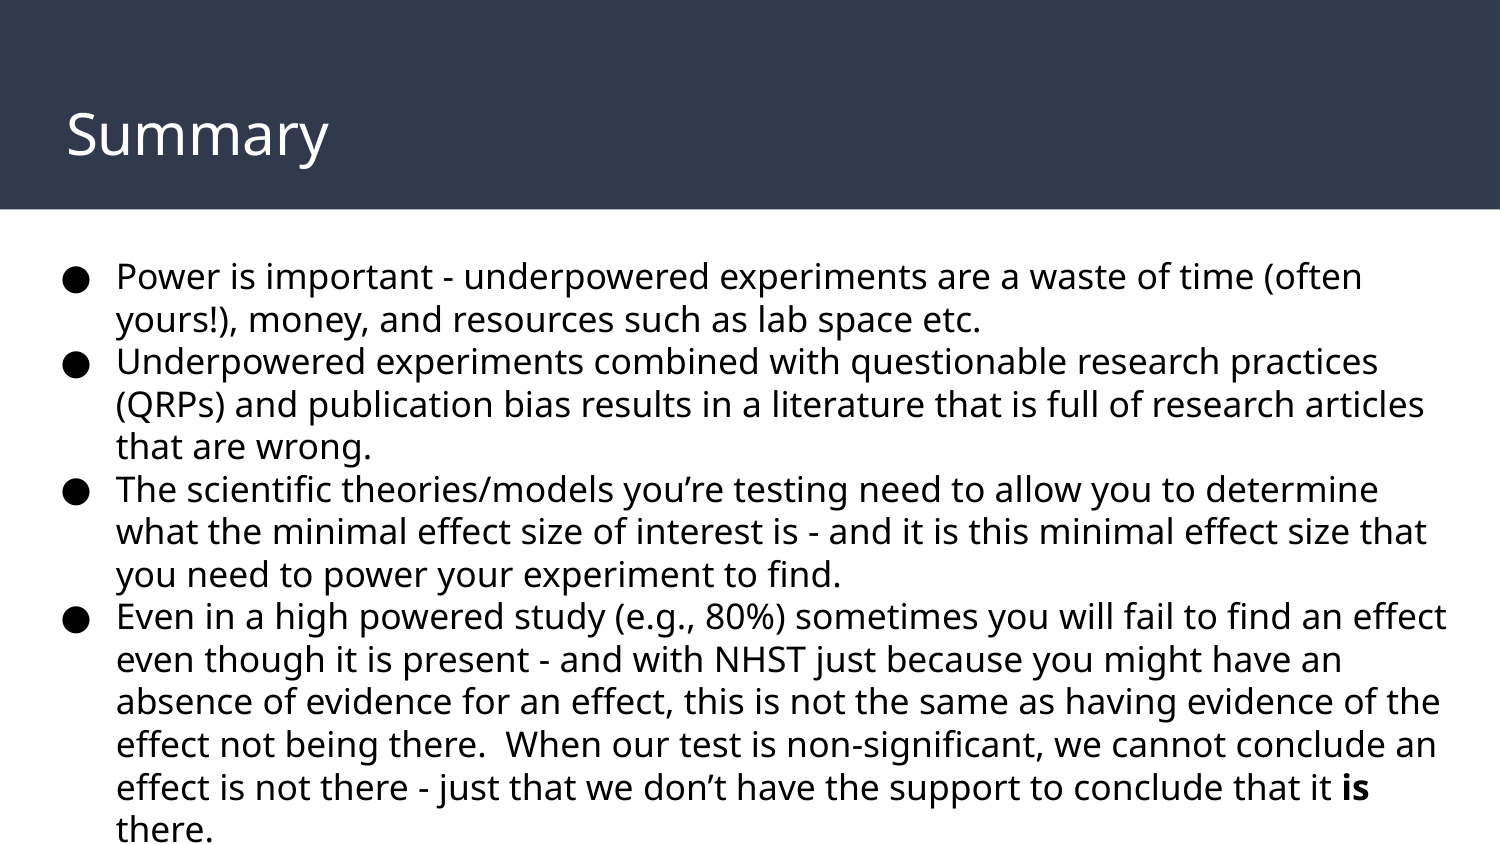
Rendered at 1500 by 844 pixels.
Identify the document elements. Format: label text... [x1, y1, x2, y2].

text_box Power is important - underpowered experiments are a waste of time (often yours!), money, and resources such as lab space etc. Underpowered experiments combined with questionable research practices (QRPs) and publication bias results in a literature that is full of research articles that are wrong. The scientific theories/models you’re testing need to allow you to determine what the minimal effect size of interest is - and it is this minimal effect size that you need to power your experiment to find. Even in a high powered study (e.g., 80%) sometimes you will fail to find an effect even though it is present - and with NHST just because you might have an absence of evidence for an effect, this is not the same as having evidence of the effect not being there. When our test is non-significant, we cannot conclude an effect is not there - just that we don’t have the support to conclude that it is there. [25, 239, 1469, 825]
title Summary [51, 82, 1449, 185]
